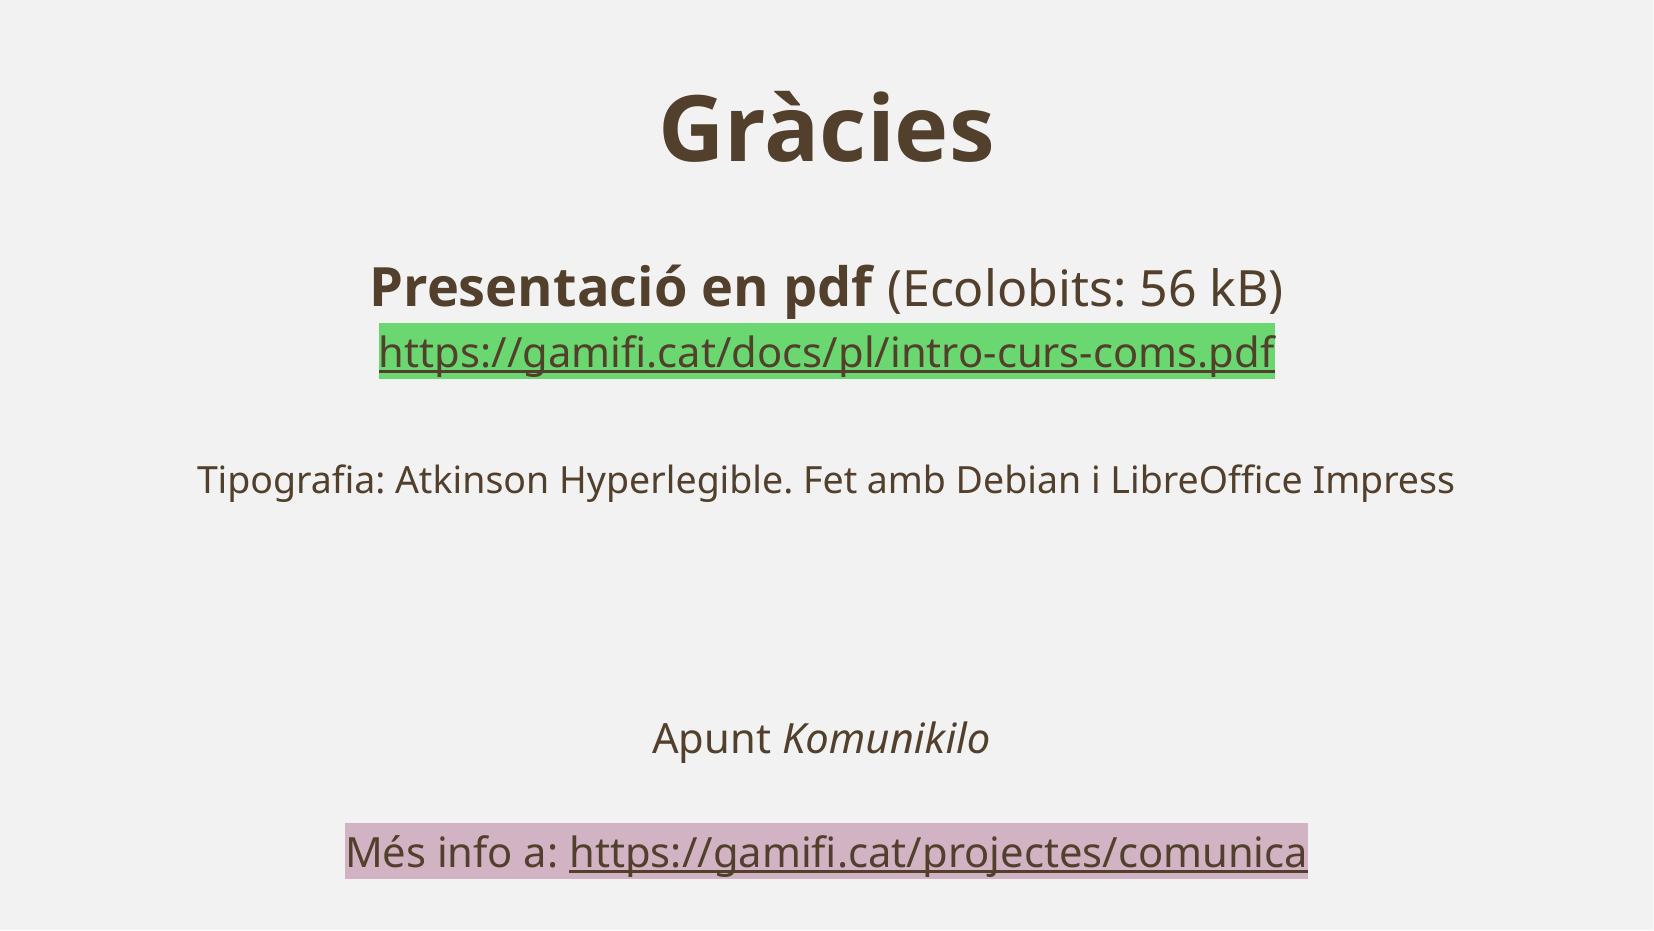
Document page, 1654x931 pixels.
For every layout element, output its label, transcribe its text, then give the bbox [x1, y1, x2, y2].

title Presentació en pdf (Ecolobits: 56 kB) https://gamifi.cat/docs/pl/intro-curs-coms.pdf Tipografia: Atkinson Hyperlegible. Fet amb Debian i LibreOffice Impress Apunt Komunikilo Més info a: https://gamifi.cat/projectes/comunica [82, 308, 1571, 820]
title Gràcies [82, 48, 1571, 205]
